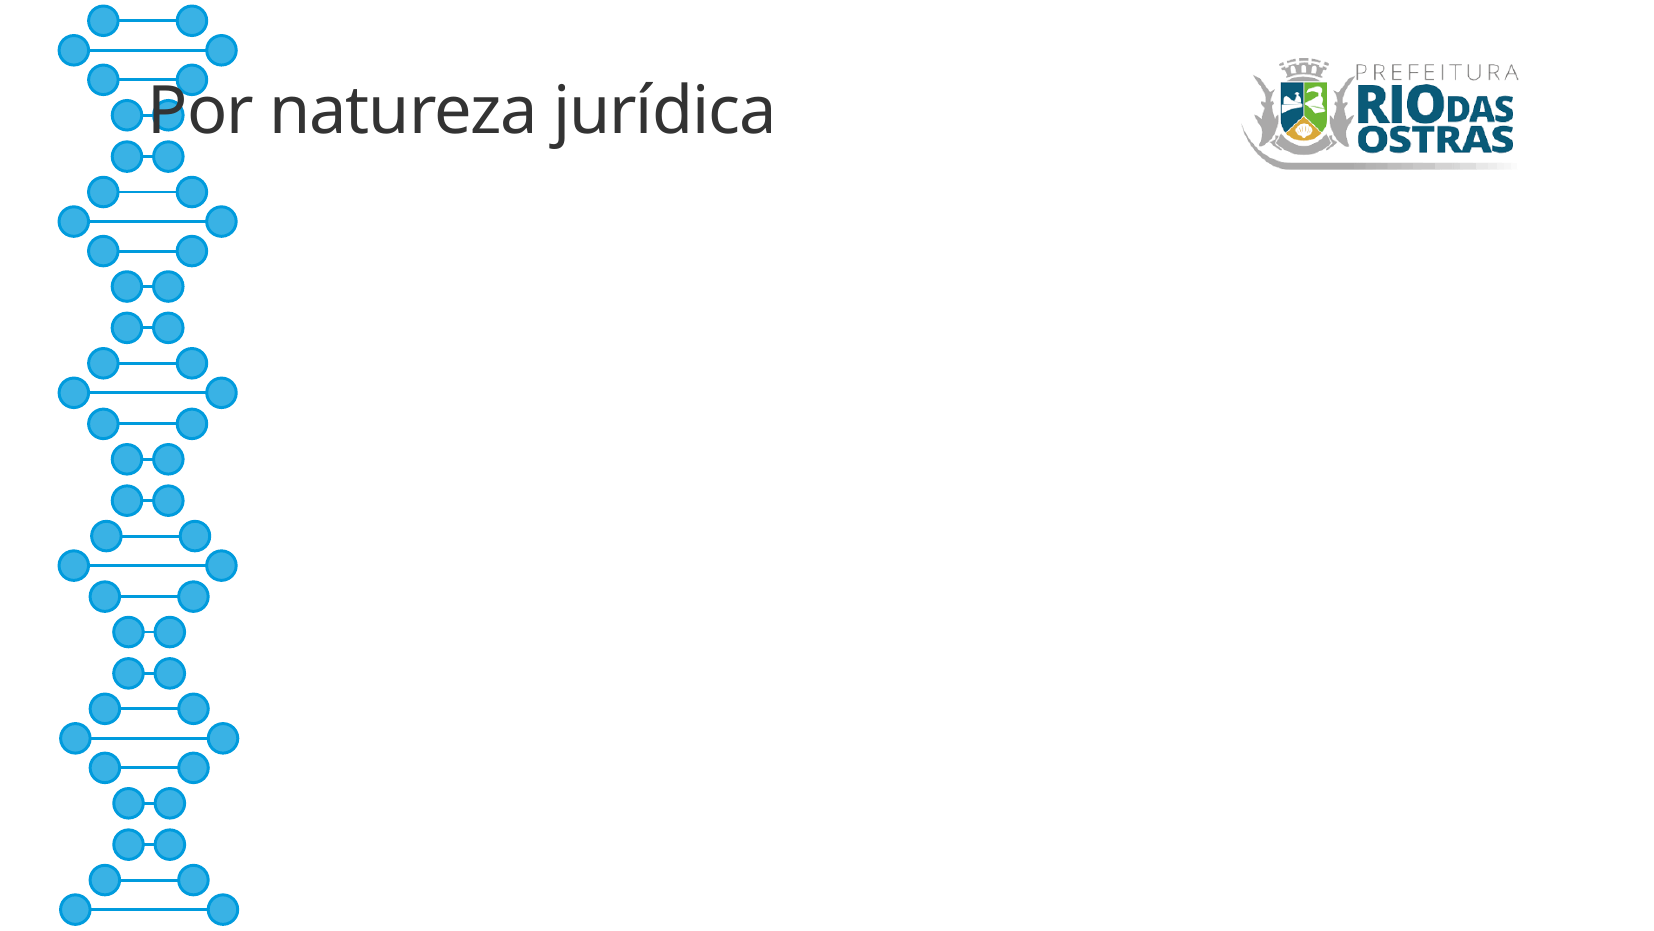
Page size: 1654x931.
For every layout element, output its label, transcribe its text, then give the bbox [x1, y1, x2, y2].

title Por natureza jurídica [147, 0, 1506, 150]
picture [1240, 58, 1520, 170]
